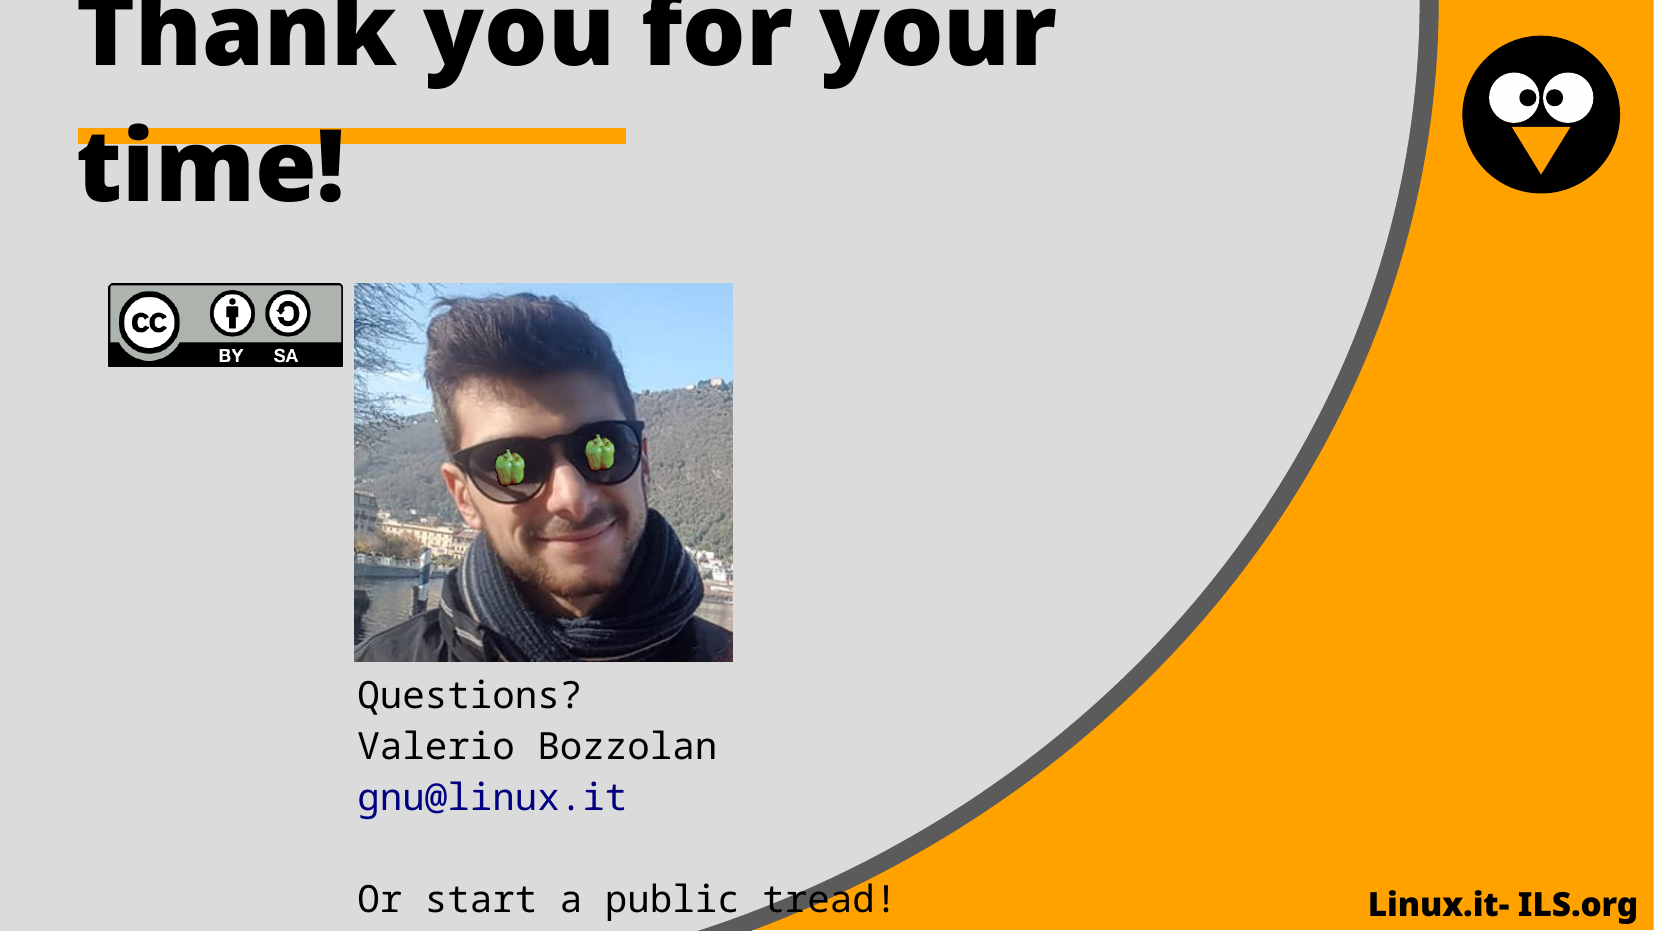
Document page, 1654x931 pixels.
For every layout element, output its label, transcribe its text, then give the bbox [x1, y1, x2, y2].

text_box Questions? Valerio Bozzolan gnu@linux.it Or start a public tread! https://forum.linux.it/ [342, 661, 922, 903]
title Thank you for your time! [76, 37, 1217, 152]
text_box Linux.it- ILS.org [1346, 874, 1654, 927]
picture [354, 283, 733, 661]
picture [108, 283, 343, 367]
